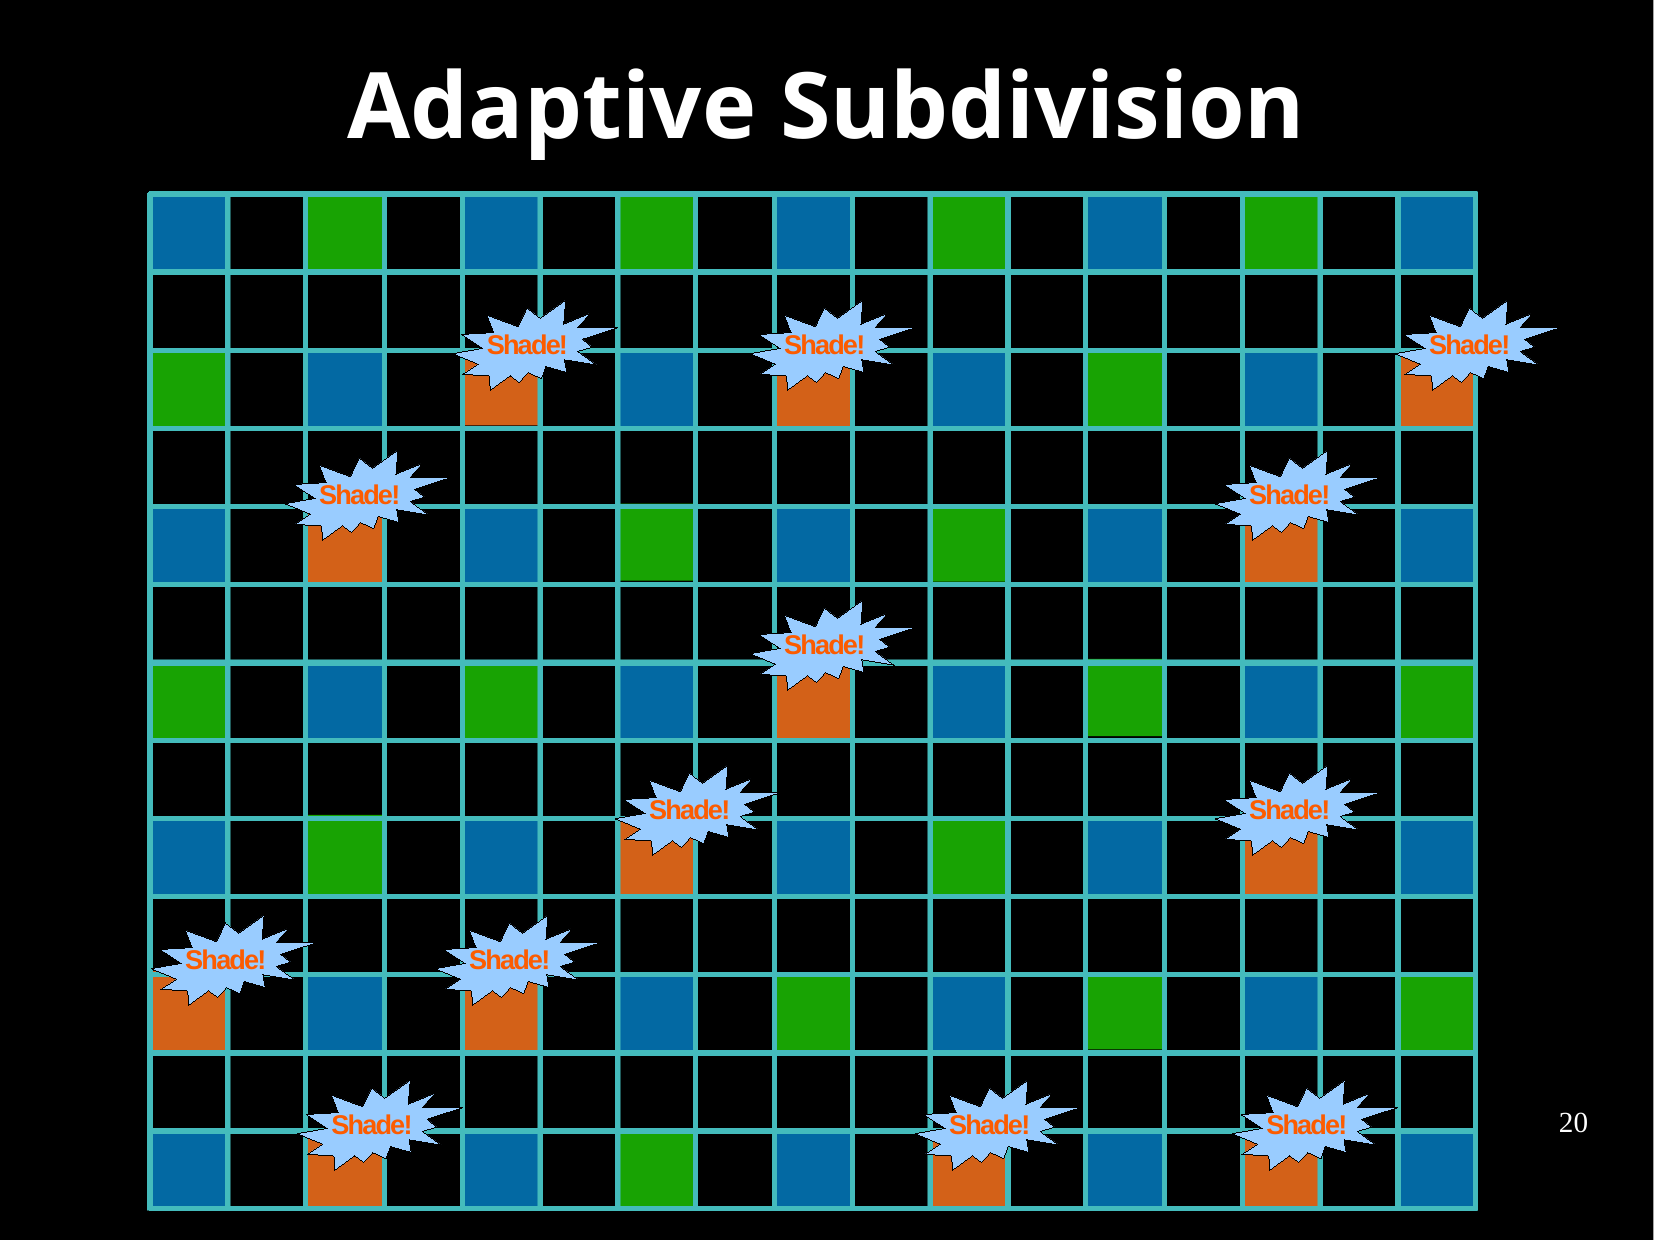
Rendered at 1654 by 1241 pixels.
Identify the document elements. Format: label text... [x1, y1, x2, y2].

text_box Shade! [750, 600, 916, 691]
text_box Shade! [297, 1080, 463, 1171]
picture [147, 191, 1478, 1211]
title Adaptive Subdivision [0, 0, 1654, 207]
text_box Shade! [452, 300, 618, 391]
text_box Shade! [1395, 300, 1561, 391]
text_box Shade! [285, 450, 451, 541]
text_box Shade! [915, 1080, 1081, 1171]
text_box Shade! [750, 300, 916, 391]
text_box Shade! [1215, 765, 1381, 856]
text_box Shade! [1232, 1080, 1398, 1171]
text_box Shade! [1215, 450, 1381, 541]
text_box Shade! [615, 765, 781, 856]
text_box Shade! [151, 915, 317, 1006]
text_box Shade! [435, 915, 601, 1006]
